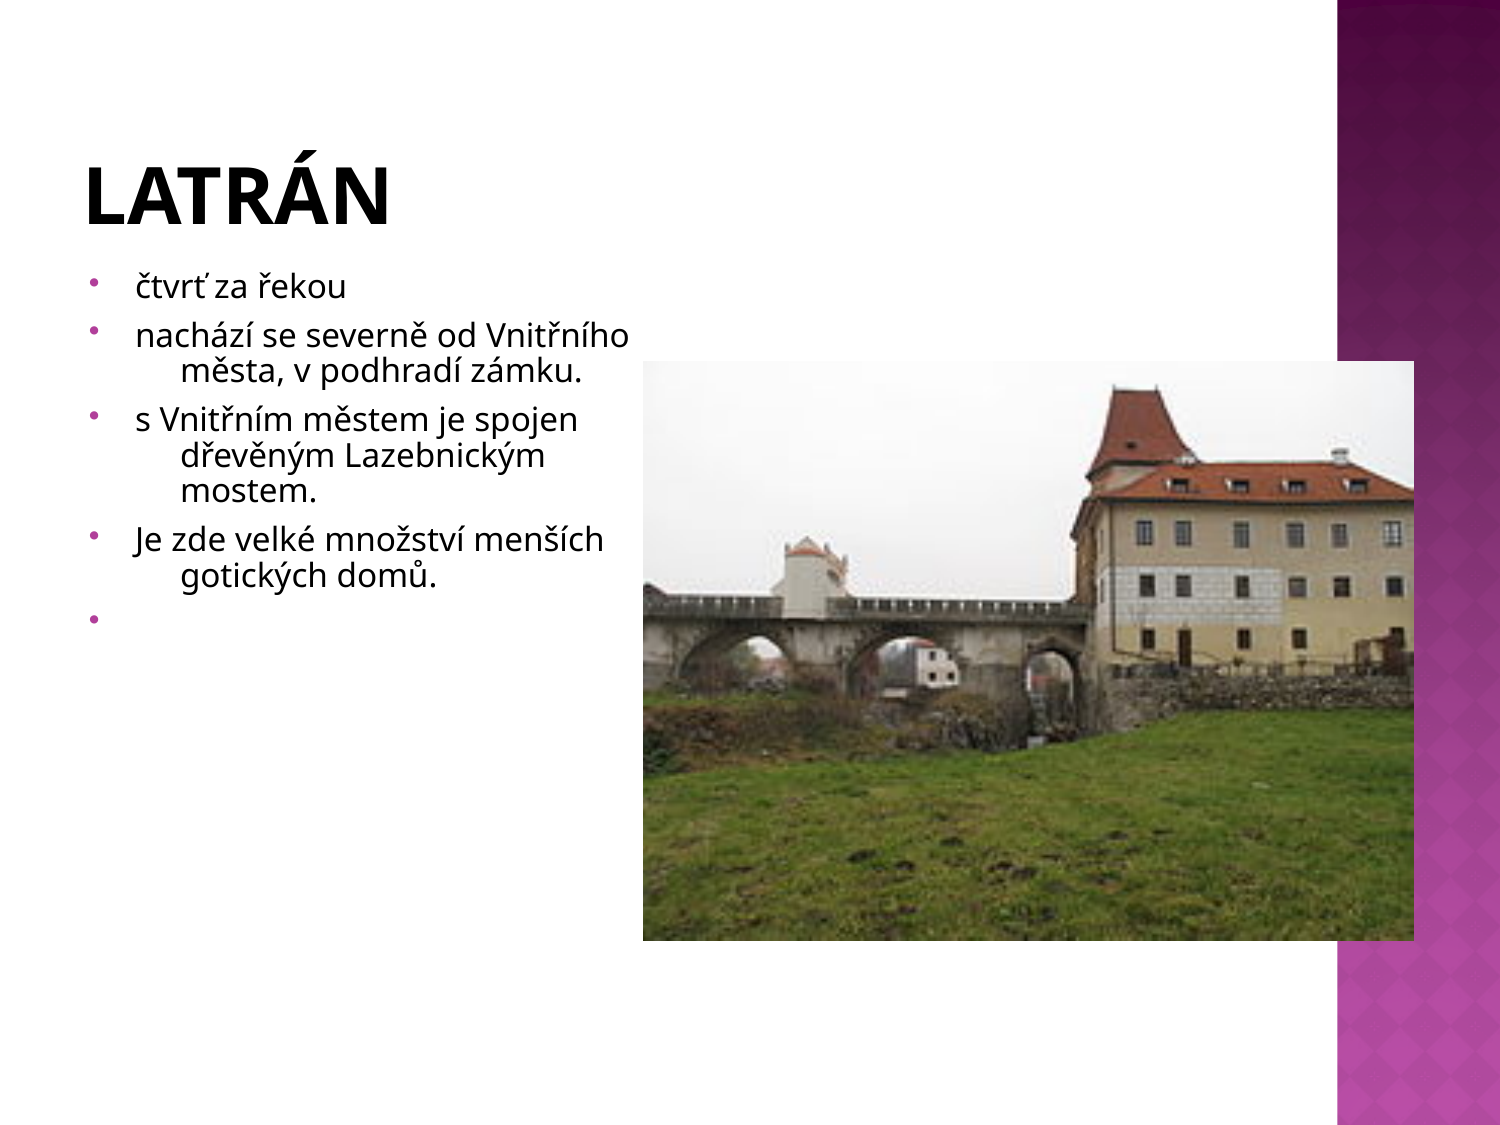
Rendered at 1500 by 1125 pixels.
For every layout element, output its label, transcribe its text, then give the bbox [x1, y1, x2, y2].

list čtvrť za řekou nachází se severně od Vnitřního města, v podhradí zámku. s Vnitřním městem je spojen dřevěným Lazebnickým mostem. Je zde velké množství menších gotických domů. [75, 262, 653, 1005]
title Latrán [75, 52, 1264, 240]
picture [643, 361, 1414, 941]
